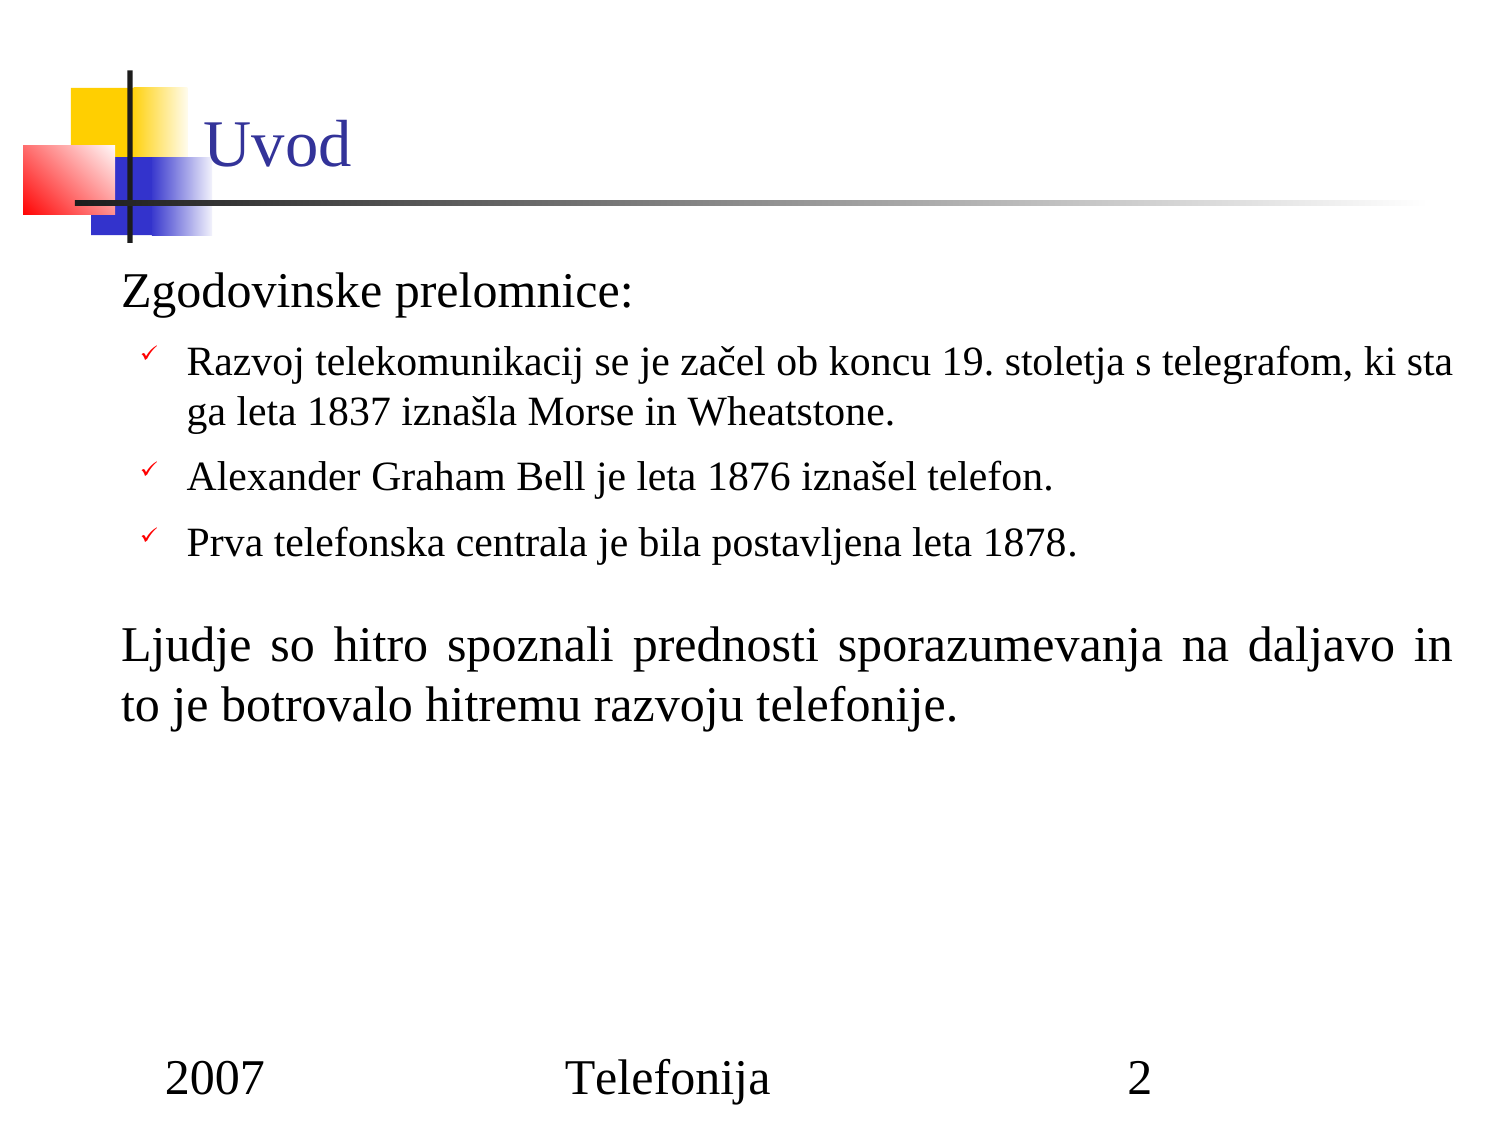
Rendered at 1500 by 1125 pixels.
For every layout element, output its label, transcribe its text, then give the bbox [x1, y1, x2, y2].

list Zgodovinske prelomnice: Razvoj telekomunikacij se je začel ob koncu 19. stoletja s telegrafom, ki sta ga leta 1837 iznašla Morse in Wheatstone. Alexander Graham Bell je leta 1876 iznašel telefon. Prva telefonska centrala je bila postavljena leta 1878. Ljudje so hitro spoznali prednosti sporazumevanja na daljavo in to je botrovalo hitremu razvoju telefonije. [50, 249, 1469, 1007]
title Uvod [188, 92, 1468, 188]
